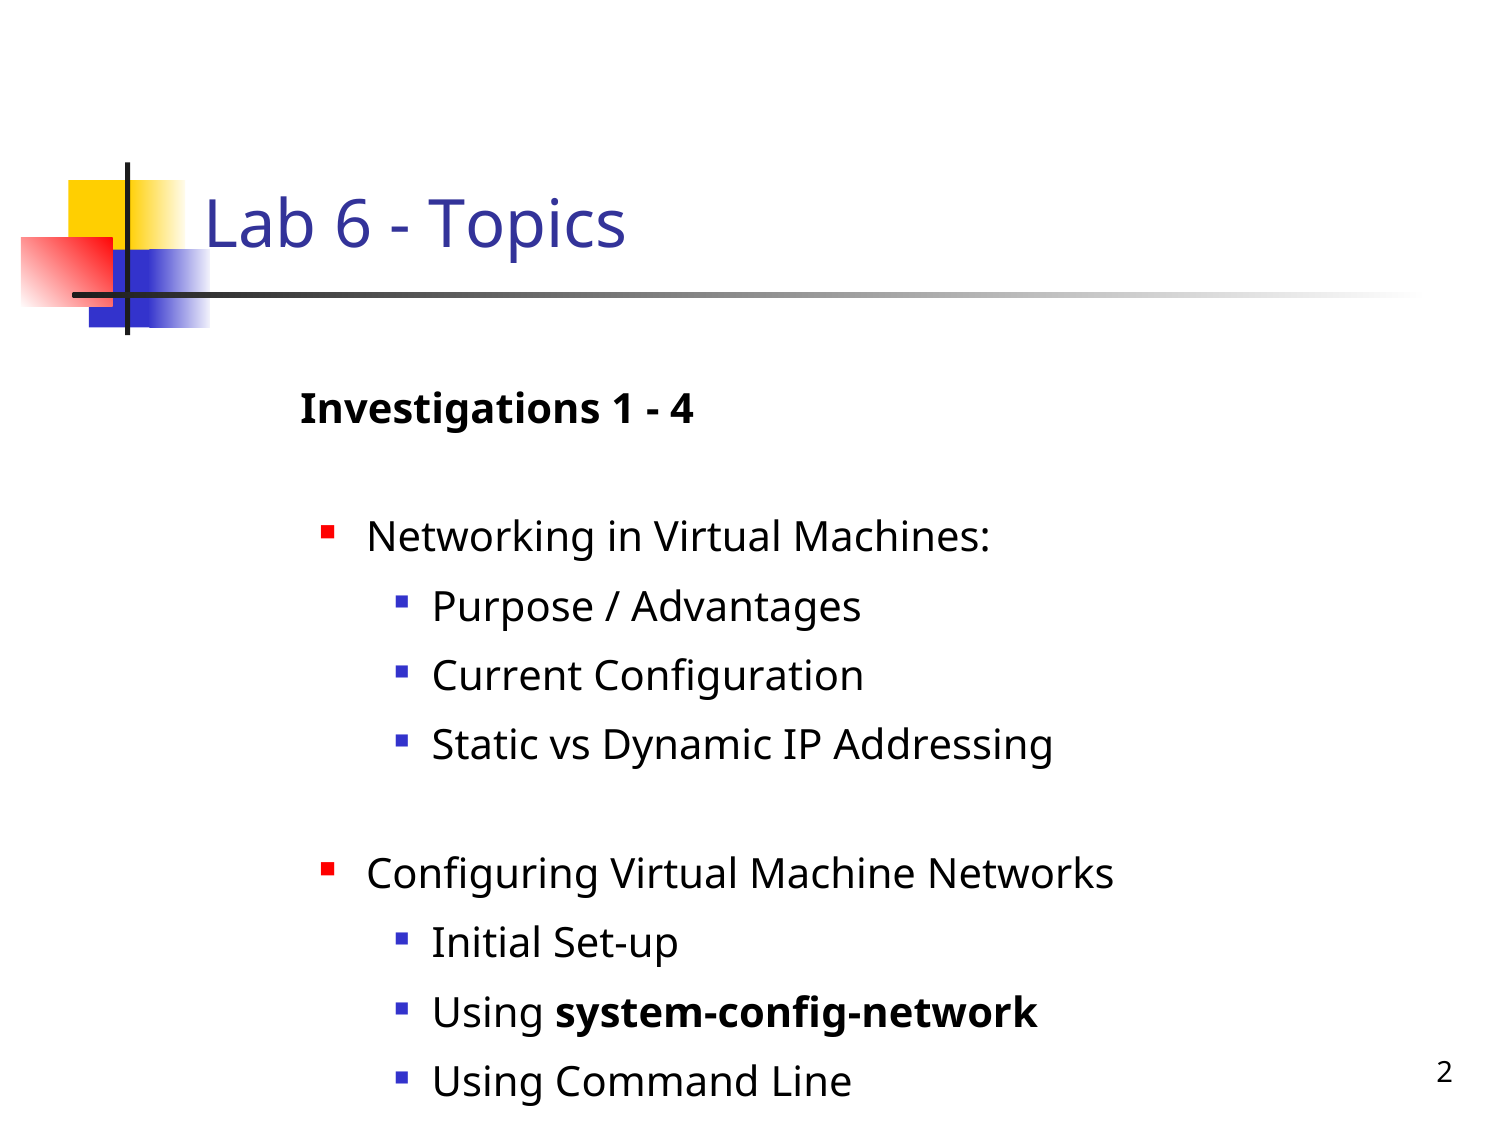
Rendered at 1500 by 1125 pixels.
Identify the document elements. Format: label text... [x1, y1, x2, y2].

title Lab 6 - Topics [188, 35, 1468, 276]
list Investigations 1 - 4 Networking in Virtual Machines: Purpose / Advantages Current Configuration Static vs Dynamic IP Addressing Configuring Virtual Machine Networks Initial Set-up Using system-config-network Using Command Line [229, 365, 1434, 1079]
